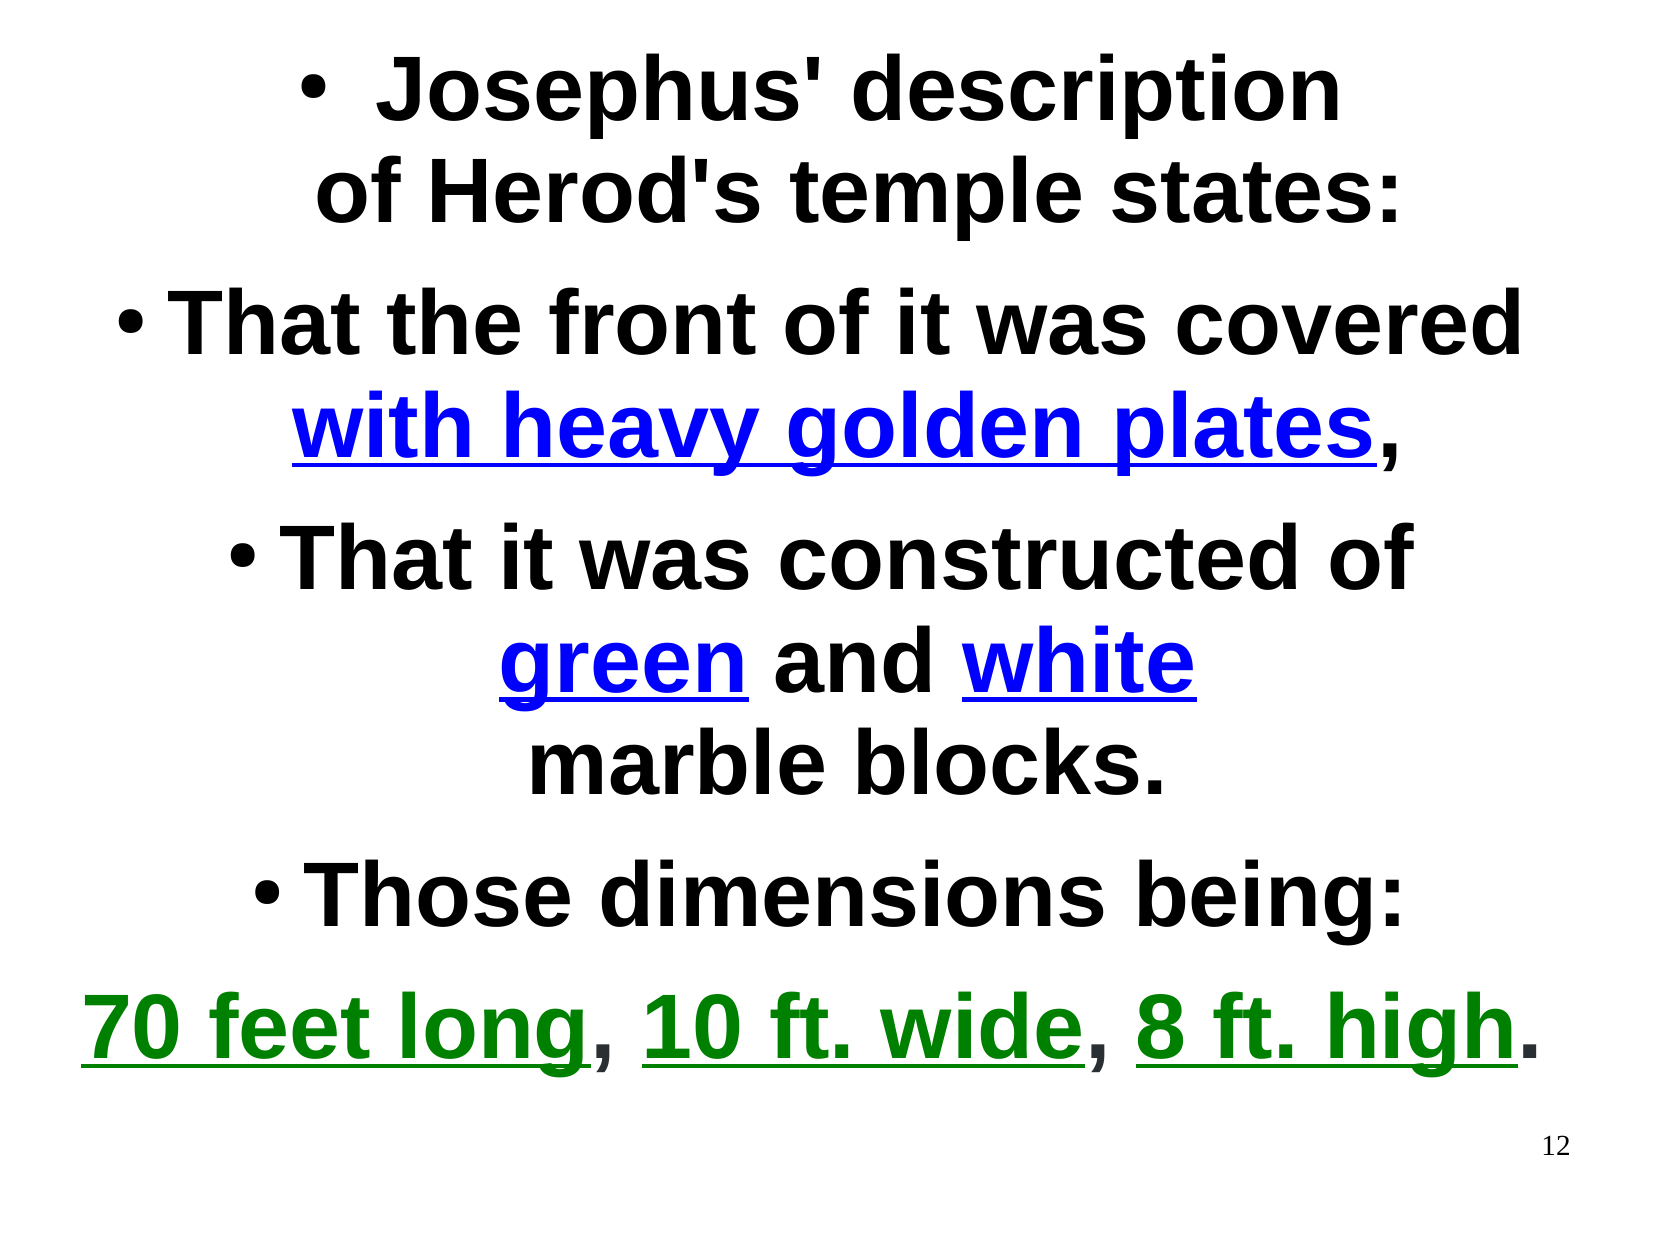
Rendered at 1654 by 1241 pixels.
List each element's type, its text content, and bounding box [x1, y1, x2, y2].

list Josephus' description of Herod's temple states: That the front of it was covered with heavy golden plates, That it was constructed of green and white marble blocks. Those dimensions being: 70 feet long, 10 ft. wide, 8 ft. high. [37, 37, 1613, 1201]
